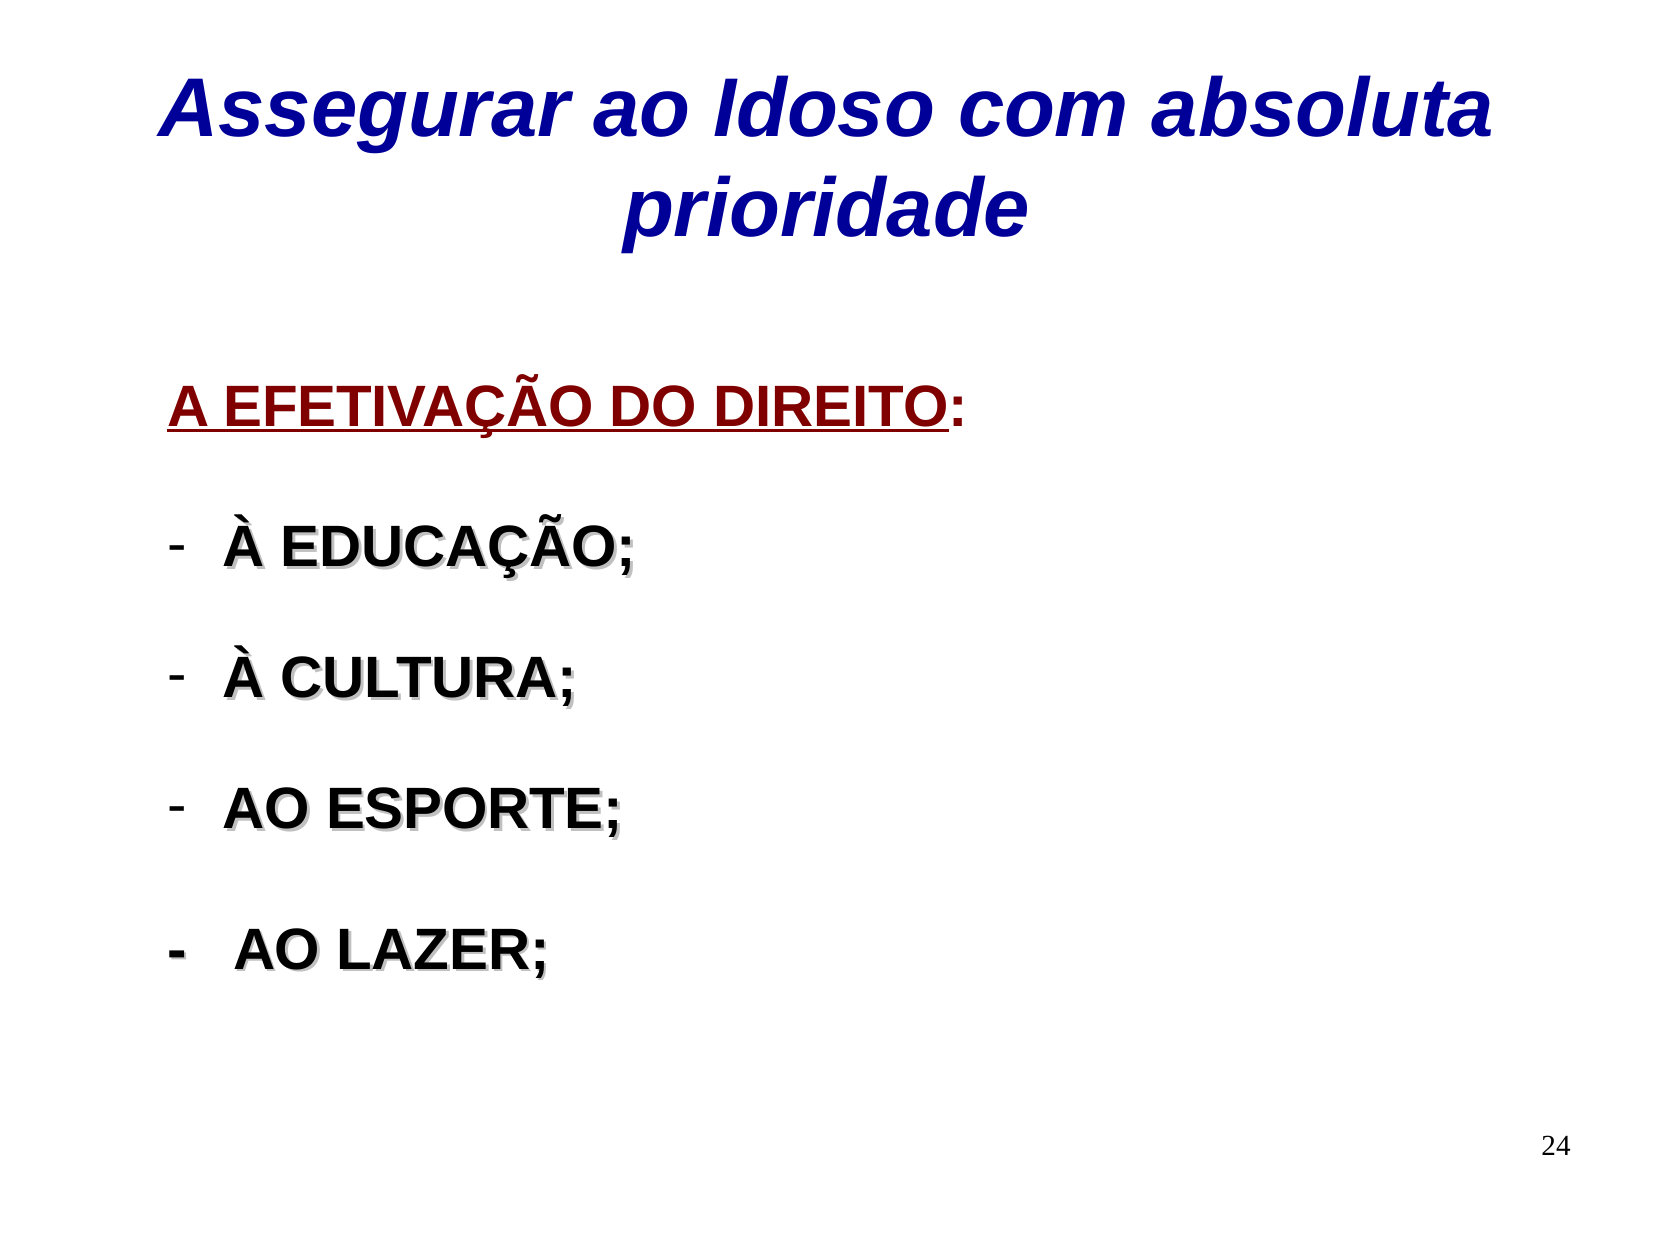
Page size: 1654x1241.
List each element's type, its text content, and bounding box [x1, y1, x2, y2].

title Assegurar ao Idoso com absoluta prioridade [82, 34, 1571, 272]
list A EFETIVAÇÃO DO DIREITO: À EDUCAÇÃO; À CULTURA; AO ESPORTE; - AO LAZER; [151, 289, 1571, 1241]
